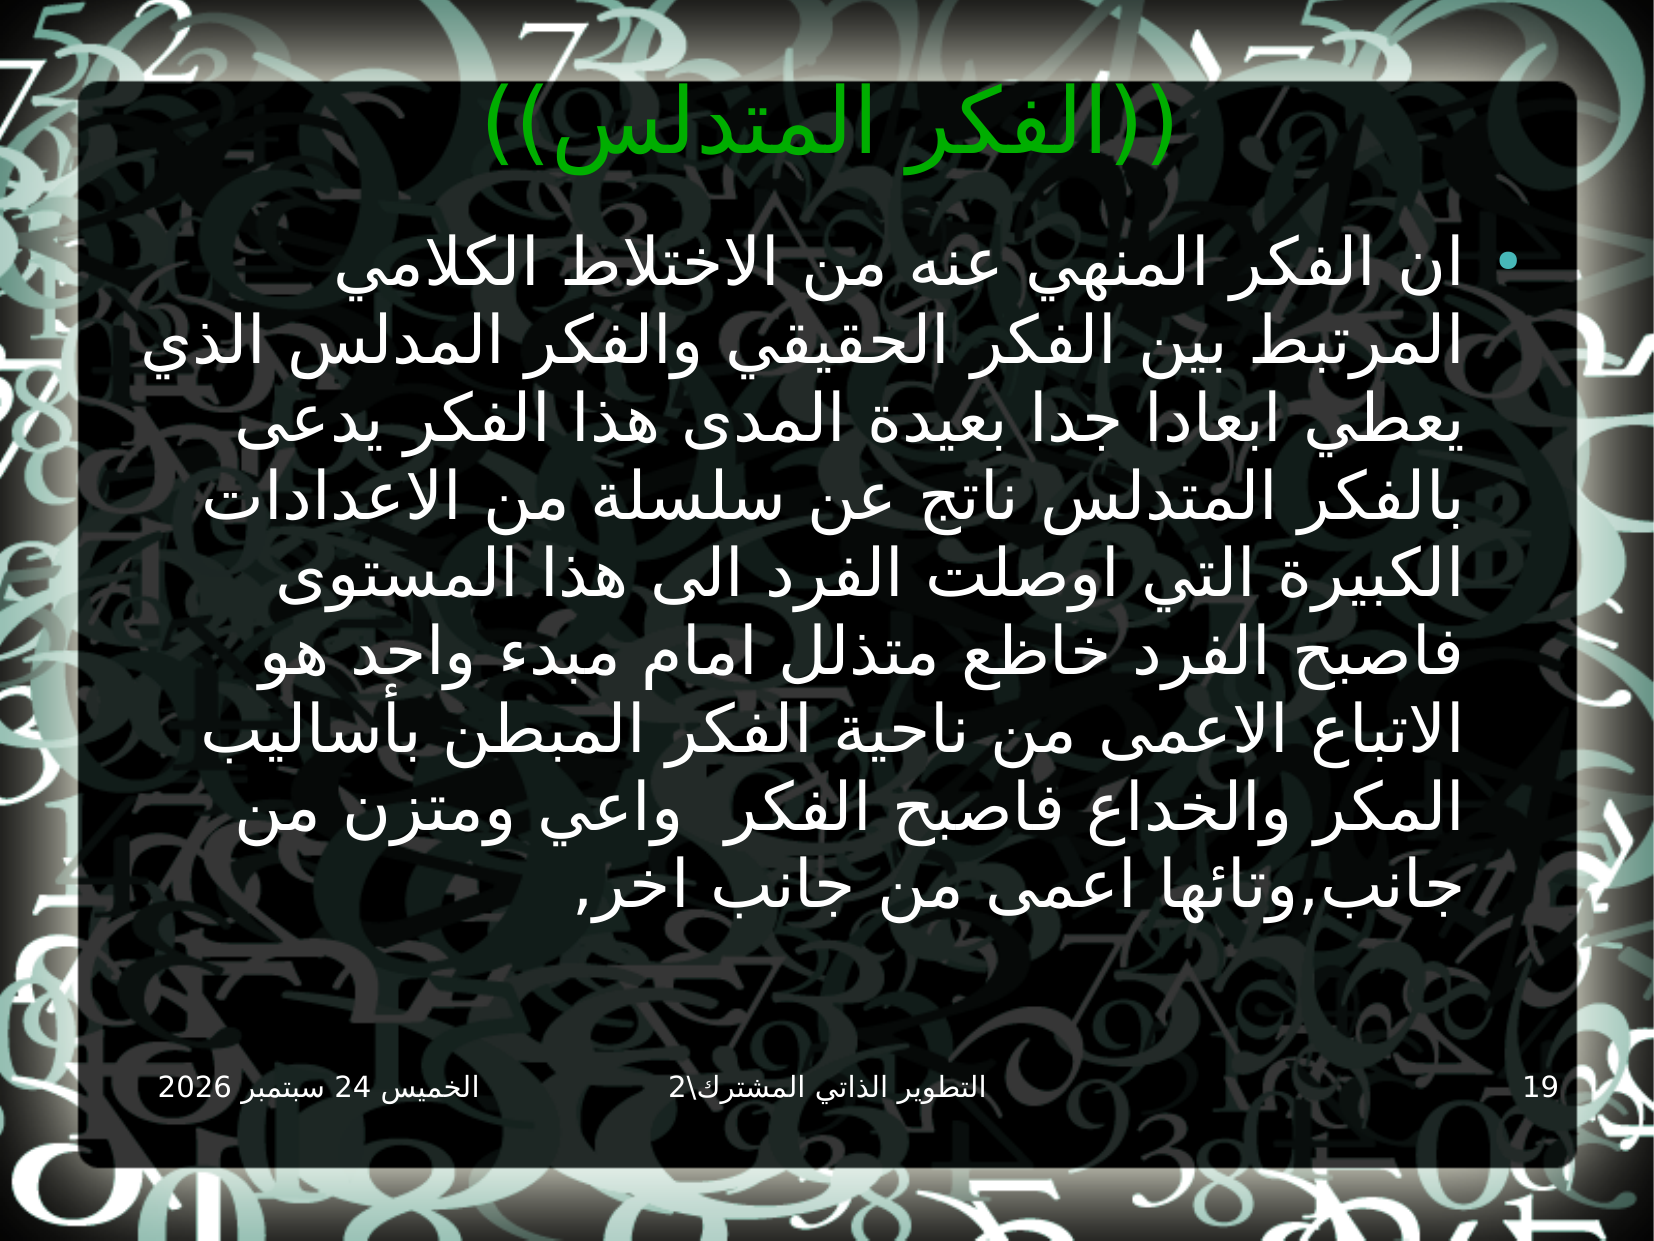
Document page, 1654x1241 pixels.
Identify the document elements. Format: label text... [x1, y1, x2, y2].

list ان الفكر المنهي عنه من الاختلاط الكلامي المرتبط بين الفكر الحقيقي والفكر المدلس الذي يعطي ابعادا جدا بعيدة المدى هذا الفكر يدعى بالفكر المتدلس ناتج عن سلسلة من الاعدادات الكبيرة التي اوصلت الفرد الى هذا المستوى فاصبح الفرد خاظع متذلل امام مبدء واحد هو الاتباع الاعمى من ناحية الفكر المبطن بأساليب المكر والخداع فاصبح الفكر واعي ومتزن من جانب,وتائها اعمى من جانب اخر, [114, 223, 1538, 949]
title ((الفكر المتدلس)) [86, 17, 1576, 226]
picture [0, 0, 1654, 1241]
